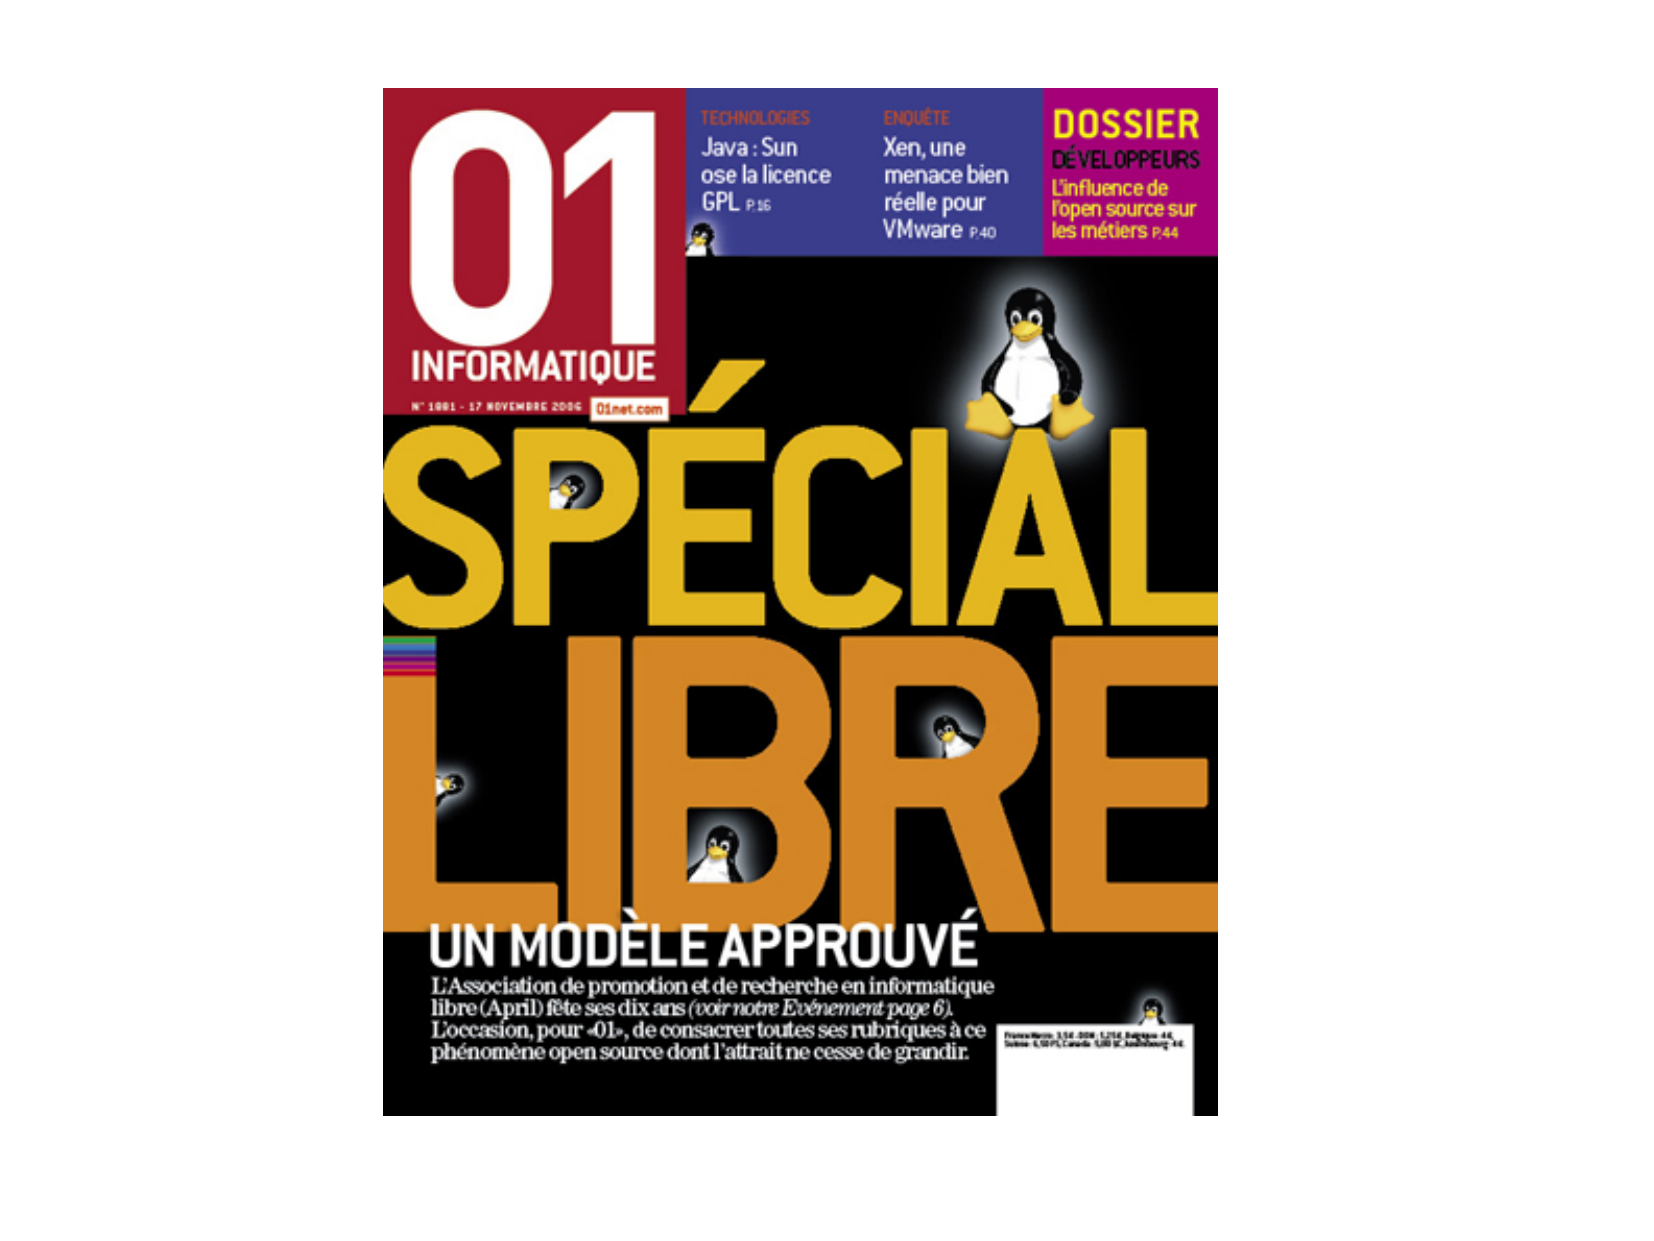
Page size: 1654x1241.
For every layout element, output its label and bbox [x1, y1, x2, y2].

picture [383, 88, 1218, 1116]
